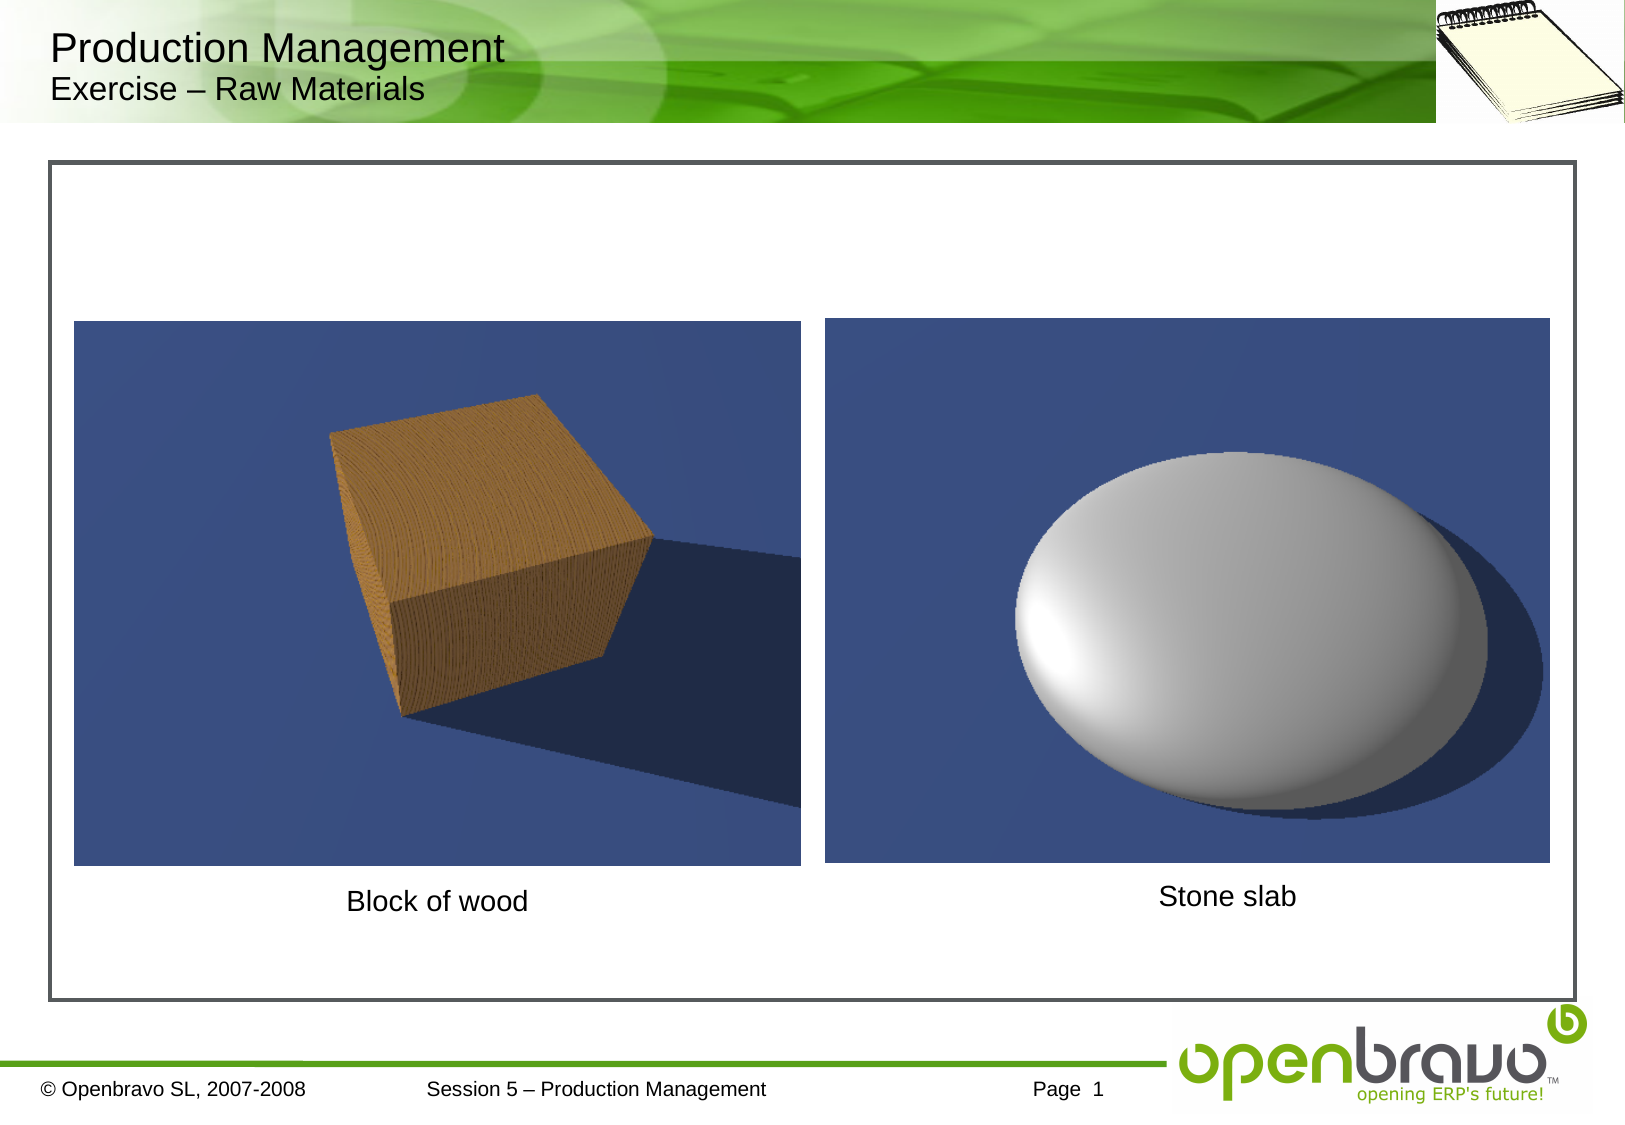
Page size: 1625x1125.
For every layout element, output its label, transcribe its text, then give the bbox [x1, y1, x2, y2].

picture [0, 0, 1436, 123]
chart [1436, 0, 1624, 124]
picture [74, 321, 801, 866]
text_box Stone slab [1152, 871, 1304, 919]
text_box Production Management Exercise – Raw Materials [37, 20, 1575, 115]
picture [825, 318, 1550, 863]
text_box Block of wood [340, 876, 535, 924]
picture [1172, 996, 1593, 1114]
